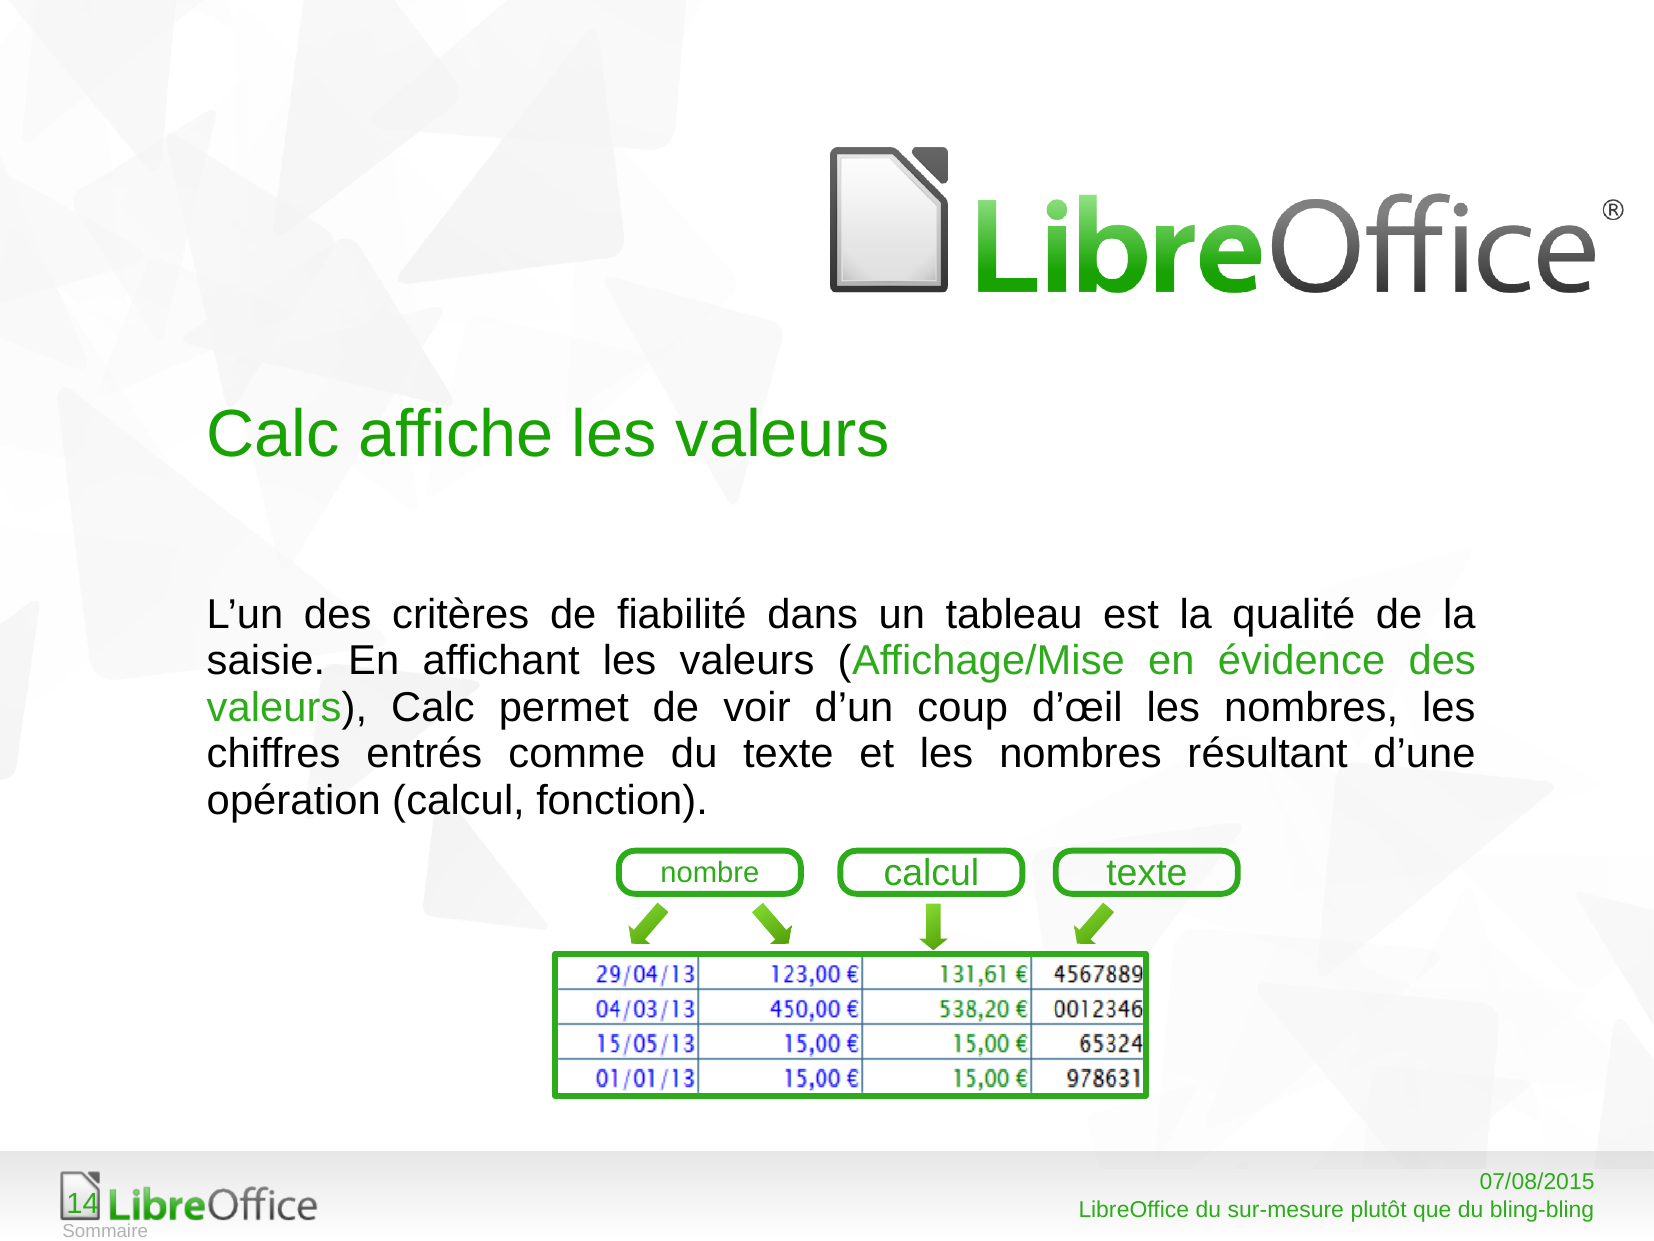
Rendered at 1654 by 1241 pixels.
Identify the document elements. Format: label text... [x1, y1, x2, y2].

text_box [751, 902, 792, 944]
text_box nombre [618, 850, 801, 894]
title Calc affiche les valeurs [206, 395, 1477, 573]
text_box [1074, 902, 1115, 944]
picture [558, 956, 1143, 1093]
picture [0, 0, 1654, 930]
text_box texte [1055, 850, 1238, 894]
picture [41, 1152, 337, 1240]
text_box calcul [840, 850, 1023, 894]
text_box [628, 902, 669, 944]
picture [915, 548, 1654, 1169]
list L’un des critères de fiabilité dans un tableau est la qualité de la saisie. En affichant les valeurs (Affichage/Mise en évidence des valeurs), Calc permet de voir d’un coup d’œil les nombres, les chiffres entrés comme du texte et les nombres résultant d’une opération (calcul, fonction). [206, 590, 1477, 831]
text_box [918, 903, 948, 951]
